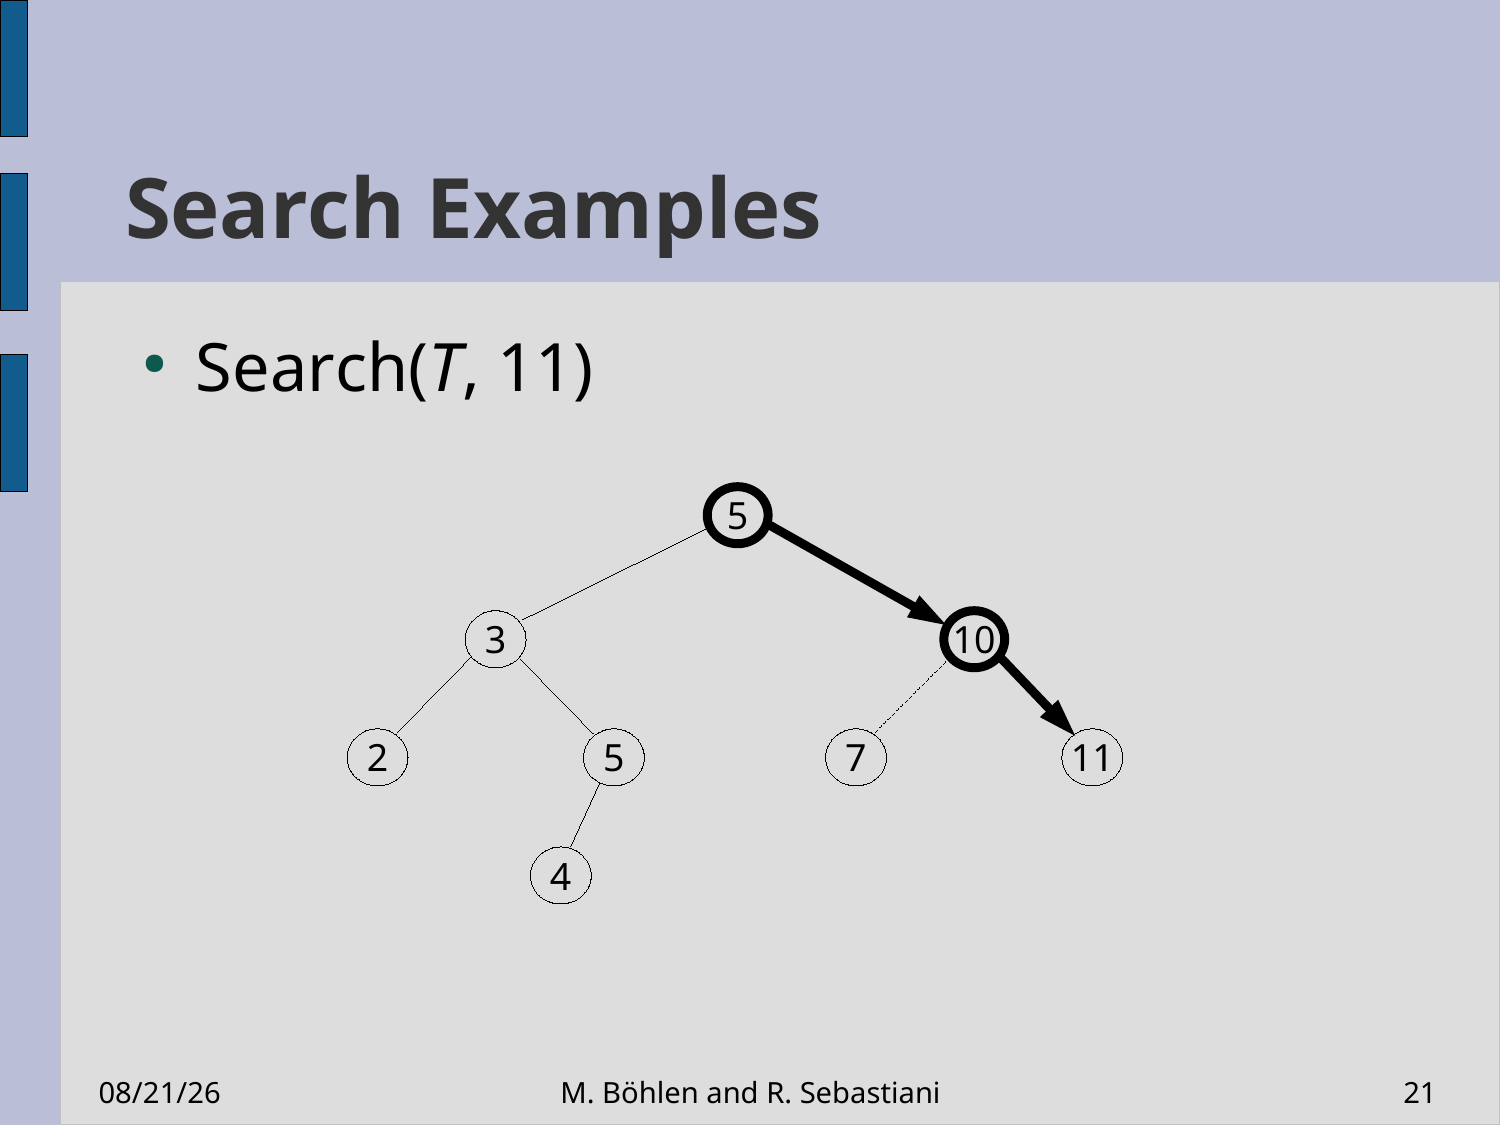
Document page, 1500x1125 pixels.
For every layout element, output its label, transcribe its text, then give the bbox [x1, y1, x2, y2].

text_box 11 [1061, 728, 1123, 786]
text_box 5 [707, 486, 769, 544]
text_box 7 [825, 728, 887, 786]
text_box 3 [465, 610, 527, 668]
list Search(T, 11) [110, 312, 1392, 1037]
text_box 5 [583, 728, 645, 786]
text_box 2 [347, 728, 409, 786]
text_box 4 [530, 846, 592, 904]
text_box 10 [943, 610, 1005, 668]
title Search Examples [110, 67, 1392, 271]
